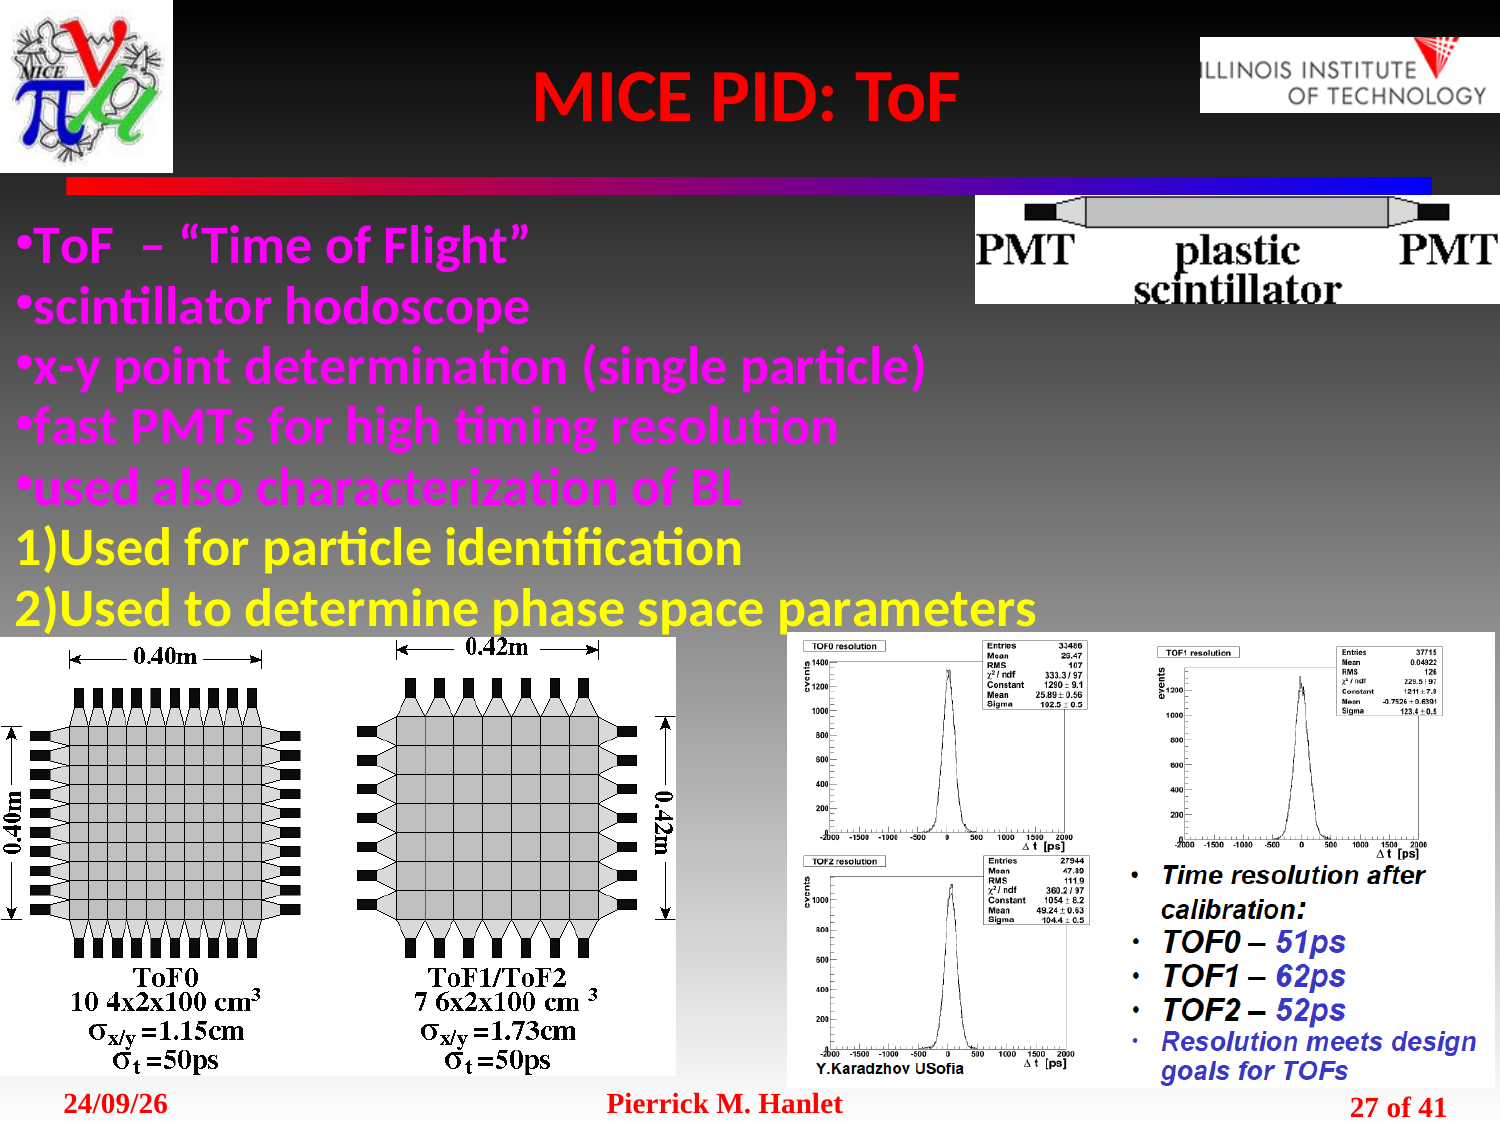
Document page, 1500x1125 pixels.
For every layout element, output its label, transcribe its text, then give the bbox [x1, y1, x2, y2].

picture [0, 0, 173, 173]
picture [1259, 37, 1500, 113]
picture [0, 637, 676, 1076]
title MICE PID: ToF [234, 32, 1259, 157]
text_box ToF – “Time of Flight” scintillator hodoscope x-y point determination (single particle) fast PMTs for high timing resolution used also characterization of BL Used for particle identification Used to determine phase space parameters [0, 208, 1488, 646]
picture [787, 632, 1495, 1088]
picture [975, 195, 1500, 304]
